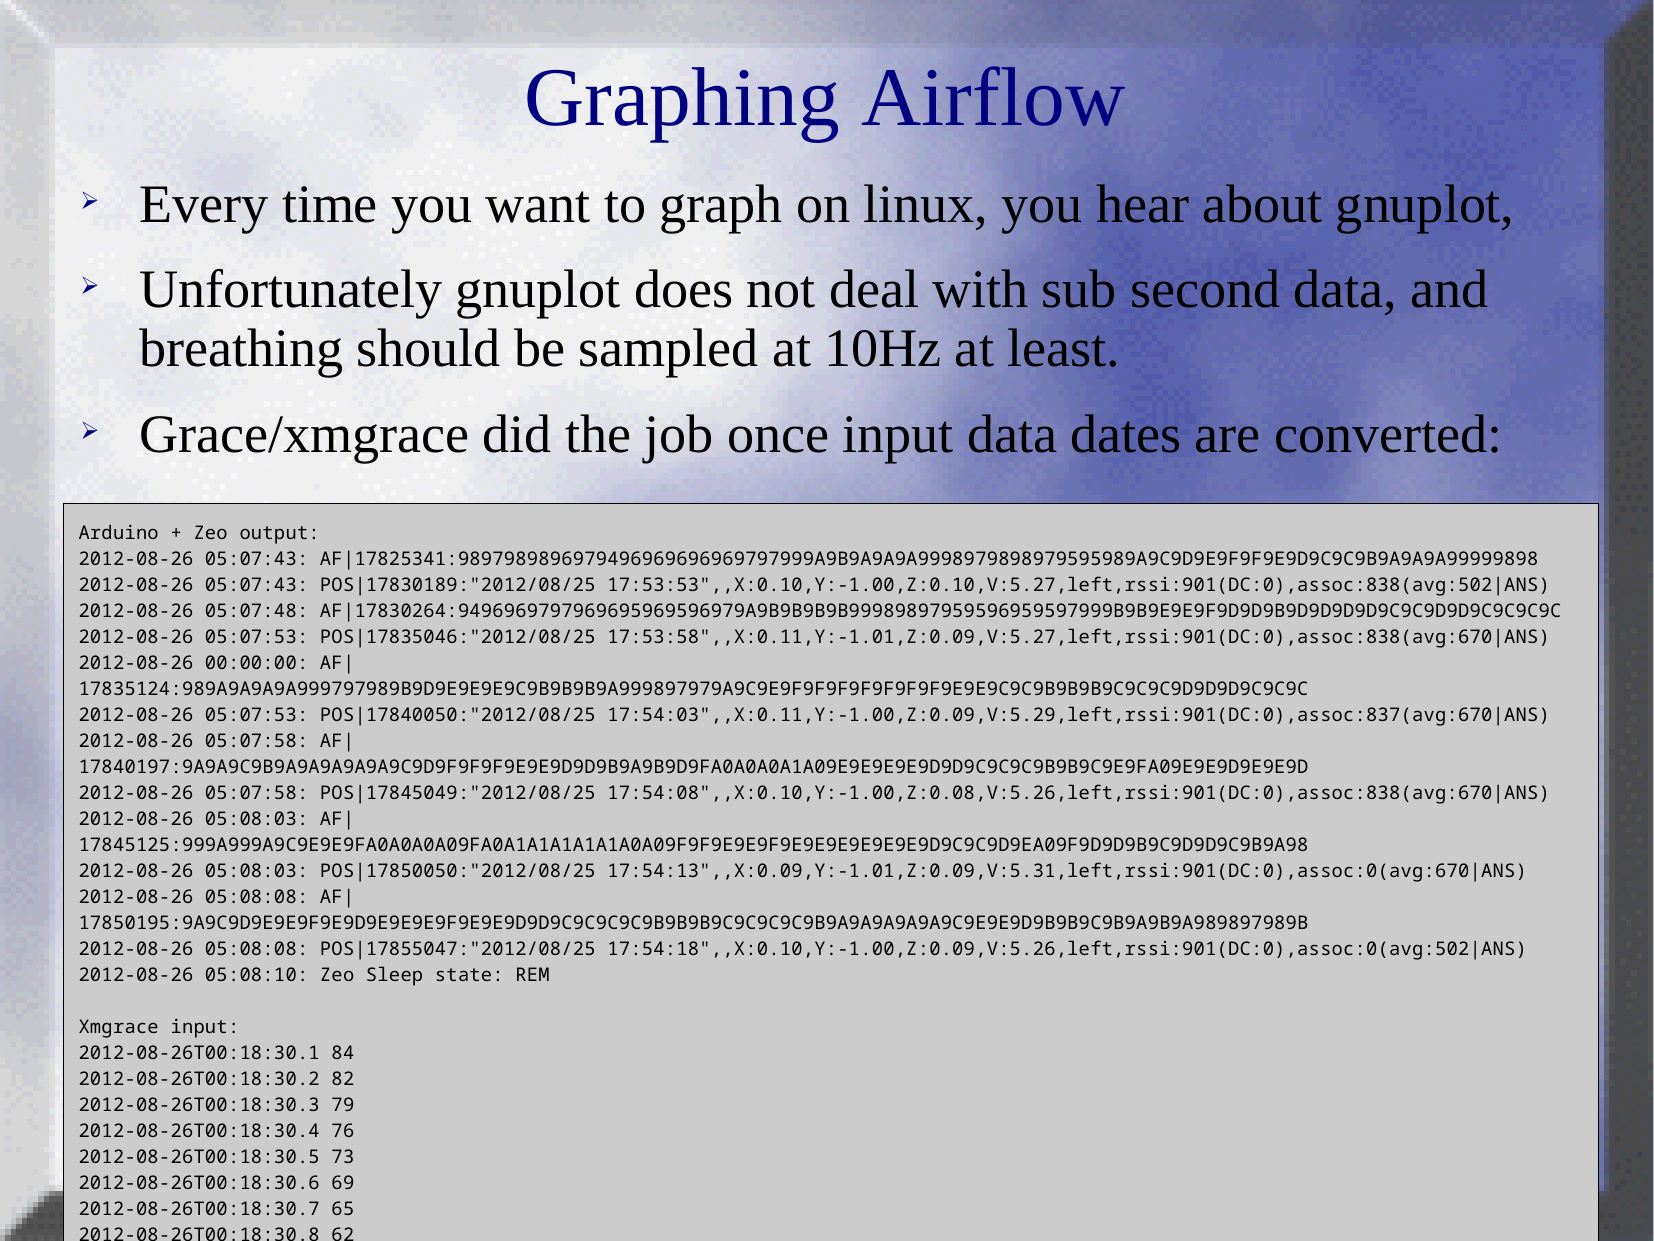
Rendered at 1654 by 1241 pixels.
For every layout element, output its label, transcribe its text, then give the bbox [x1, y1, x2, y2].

text_box Arduino + Zeo output: 2012-08-26 05:07:43: AF|17825341:9897989896979496969696969797999A9B9A9A9A9998979898979595989A9C9D9E9F9F9E9D9C9C9B9A9A9A99999898 2012-08-26 05:07:43: POS|17830189:"2012/08/25 17:53:53",,X:0.10,Y:-1.00,Z:0.10,V:5.27,left,rssi:901(DC:0),assoc:838(avg:502|ANS) 2012-08-26 05:07:48: AF|17830264:9496969797969695969596979A9B9B9B9B99989897959596959597999B9B9E9E9F9D9D9B9D9D9D9D9C9C9D9D9C9C9C9C 2012-08-26 05:07:53: POS|17835046:"2012/08/25 17:53:58",,X:0.11,Y:-1.01,Z:0.09,V:5.27,left,rssi:901(DC:0),assoc:838(avg:670|ANS) 2012-08-26 00:00:00: AF|17835124:989A9A9A9A999797989B9D9E9E9E9C9B9B9B9A999897979A9C9E9F9F9F9F9F9F9F9E9E9C9C9B9B9B9C9C9C9D9D9D9C9C9C 2012-08-26 05:07:53: POS|17840050:"2012/08/25 17:54:03",,X:0.11,Y:-1.00,Z:0.09,V:5.29,left,rssi:901(DC:0),assoc:837(avg:670|ANS) 2012-08-26 05:07:58: AF|17840197:9A9A9C9B9A9A9A9A9A9C9D9F9F9F9E9E9D9D9B9A9B9D9FA0A0A0A1A09E9E9E9E9D9D9C9C9C9B9B9C9E9FA09E9E9D9E9E9D 2012-08-26 05:07:58: POS|17845049:"2012/08/25 17:54:08",,X:0.10,Y:-1.00,Z:0.08,V:5.26,left,rssi:901(DC:0),assoc:838(avg:670|ANS) 2012-08-26 05:08:03: AF|17845125:999A999A9C9E9E9FA0A0A0A09FA0A1A1A1A1A1A0A09F9F9E9E9F9E9E9E9E9E9E9D9C9C9D9EA09F9D9D9B9C9D9D9C9B9A98 2012-08-26 05:08:03: POS|17850050:"2012/08/25 17:54:13",,X:0.09,Y:-1.01,Z:0.09,V:5.31,left,rssi:901(DC:0),assoc:0(avg:670|ANS) 2012-08-26 05:08:08: AF|17850195:9A9C9D9E9E9F9E9D9E9E9E9F9E9E9D9D9C9C9C9C9B9B9B9C9C9C9C9B9A9A9A9A9A9C9E9E9D9B9B9C9B9A9B9A989897989B 2012-08-26 05:08:08: POS|17855047:"2012/08/25 17:54:18",,X:0.10,Y:-1.00,Z:0.09,V:5.26,left,rssi:901(DC:0),assoc:0(avg:502|ANS) 2012-08-26 05:08:10: Zeo Sleep state: REM Xmgrace input: 2012-08-26T00:18:30.1 84 2012-08-26T00:18:30.2 82 2012-08-26T00:18:30.3 79 2012-08-26T00:18:30.4 76 2012-08-26T00:18:30.5 73 2012-08-26T00:18:30.6 69 2012-08-26T00:18:30.7 65 2012-08-26T00:18:30.8 62 2012-08-26T00:18:30.9 59 2012-08-26T00:18:31.0 56 2012-08-26T00:18:31.1 54 2012-08-26T00:18:31.2 52 [63, 503, 1599, 1151]
picture [0, 0, 1654, 1241]
list Every time you want to graph on linux, you hear about gnuplot, Unfortunately gnuplot does not deal with sub second data, and breathing should be sampled at 10Hz at least. Grace/xmgrace did the job once input data dates are converted: [80, 174, 1579, 464]
title Graphing Airflow [117, 43, 1534, 151]
